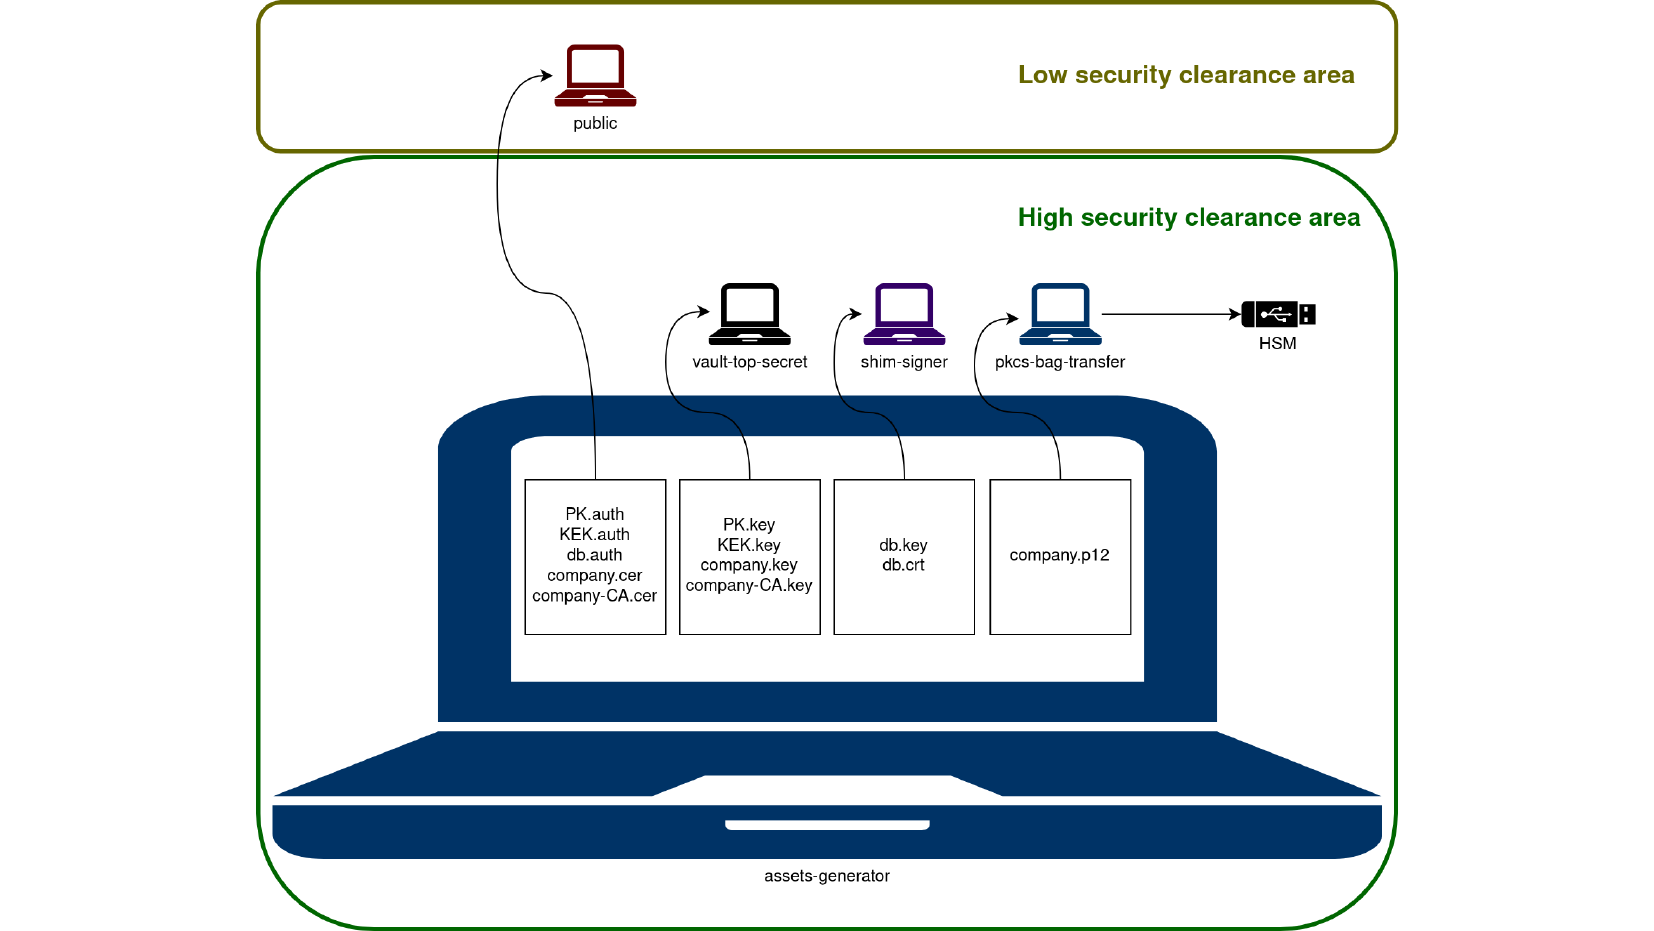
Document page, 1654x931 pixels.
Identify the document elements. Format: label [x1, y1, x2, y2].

picture [256, 0, 1399, 931]
